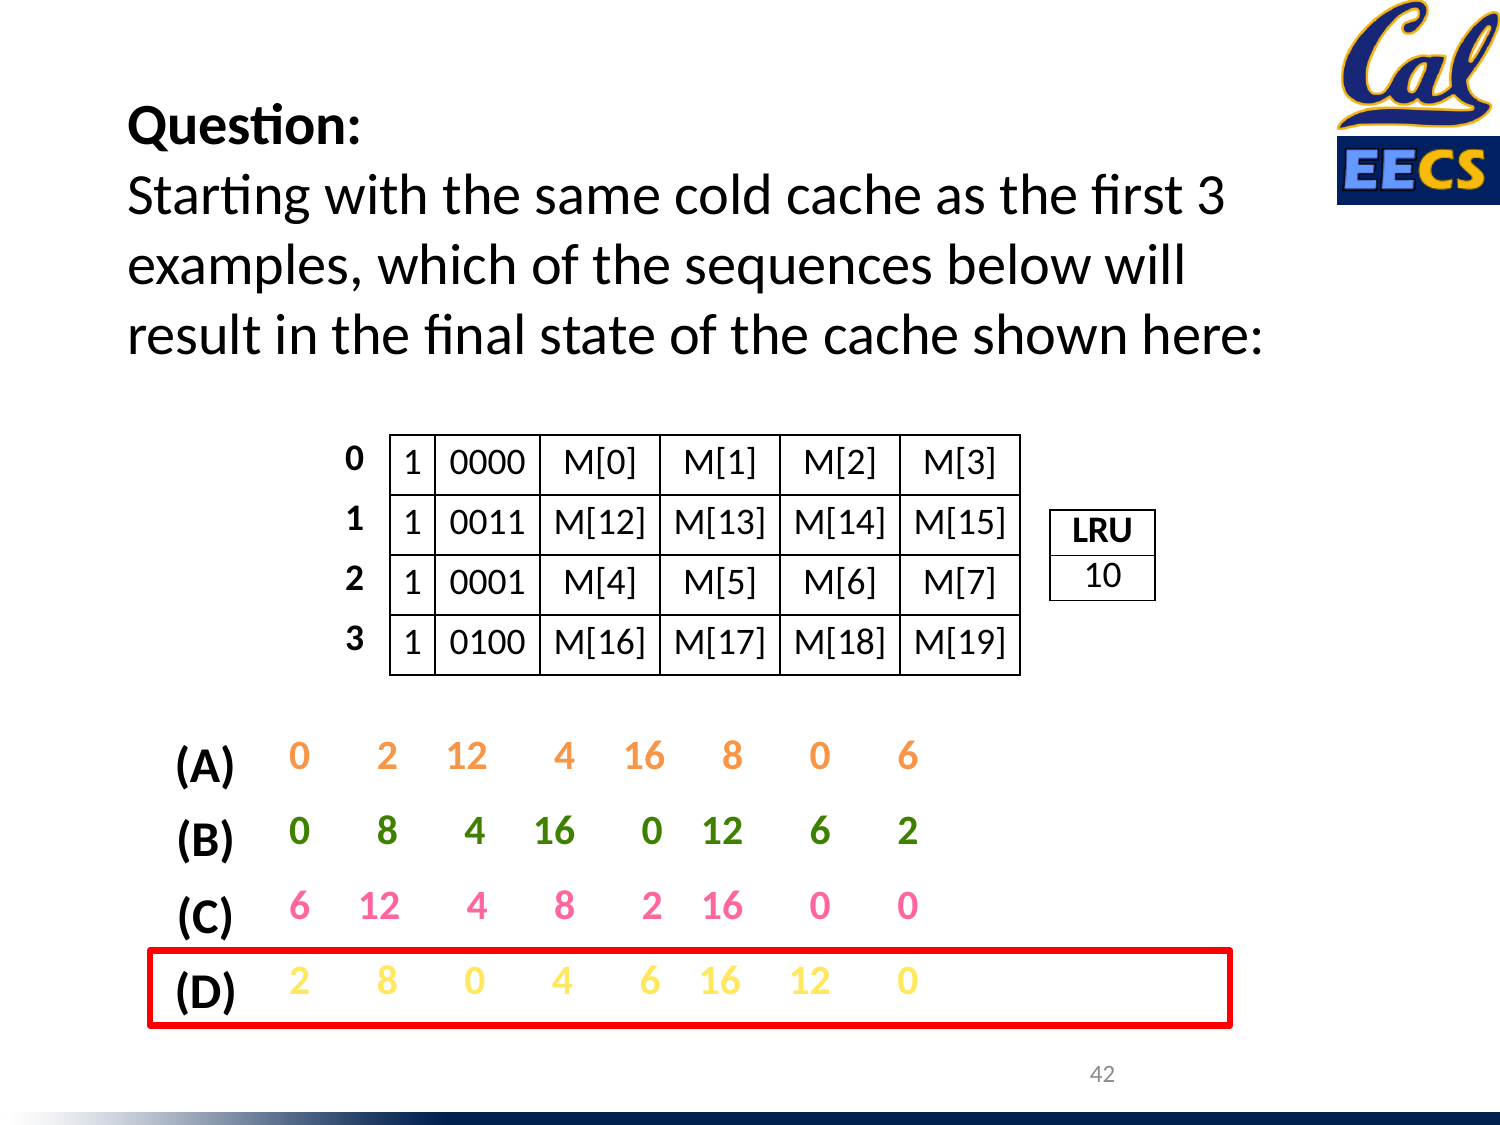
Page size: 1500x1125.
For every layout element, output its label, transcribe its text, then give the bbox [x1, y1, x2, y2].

text_box (C) [161, 876, 250, 947]
table_header M[0] [541, 436, 659, 494]
text_box 0 2 12 4 16 8 0 6 [274, 720, 1350, 785]
table_cell 1 [391, 556, 434, 614]
table_header 0 [330, 435, 375, 495]
table_cell 0100 [436, 616, 539, 674]
table_cell M[15] [901, 496, 1019, 554]
text_box (D) [159, 954, 252, 1022]
text_box Question: Starting with the same cold cache as the first 3 examples, which of the sequences below will result in the final state of the cache shown here: [112, 79, 1313, 374]
table_header 0000 [436, 436, 539, 494]
table_cell M[17] [661, 616, 779, 674]
text_box 2 8 0 4 6 16 12 0 [274, 945, 1350, 1010]
table_header LRU [1051, 511, 1154, 555]
slide_number <number> [1074, 1042, 1425, 1103]
table_cell M[13] [661, 496, 779, 554]
table_cell 2 [330, 555, 375, 615]
table_cell M[6] [781, 556, 899, 614]
table_header 1 [391, 436, 434, 494]
table_cell 0011 [436, 496, 539, 554]
table_cell M[4] [541, 556, 659, 614]
table_cell M[16] [541, 616, 659, 674]
text_box (A) [159, 724, 251, 800]
table_cell M[18] [781, 616, 899, 674]
table_header M[2] [781, 436, 899, 494]
table_cell 1 [391, 496, 434, 554]
picture [1337, 0, 1500, 130]
table_cell M[14] [781, 496, 899, 554]
table_cell 0001 [436, 556, 539, 614]
table_cell M[5] [661, 556, 779, 614]
table_cell 1 [330, 495, 375, 555]
table_cell 1 [391, 616, 434, 674]
table_header M[3] [901, 436, 1019, 494]
text_box 0 8 4 16 0 12 6 2 [274, 795, 1350, 860]
text_box 6 12 4 8 2 16 0 0 [274, 870, 1350, 935]
table_cell M[7] [901, 556, 1019, 614]
text_box 2 8 0 4 6 16 12 0 [274, 954, 1227, 1010]
table_cell 3 [330, 615, 375, 675]
table_cell 10 [1051, 556, 1154, 600]
table_cell M[19] [901, 616, 1019, 674]
table_cell M[12] [541, 496, 659, 554]
text_box (B) [161, 798, 250, 874]
table_header M[1] [661, 436, 779, 494]
picture [0, 1112, 1500, 1125]
picture [1337, 136, 1500, 205]
